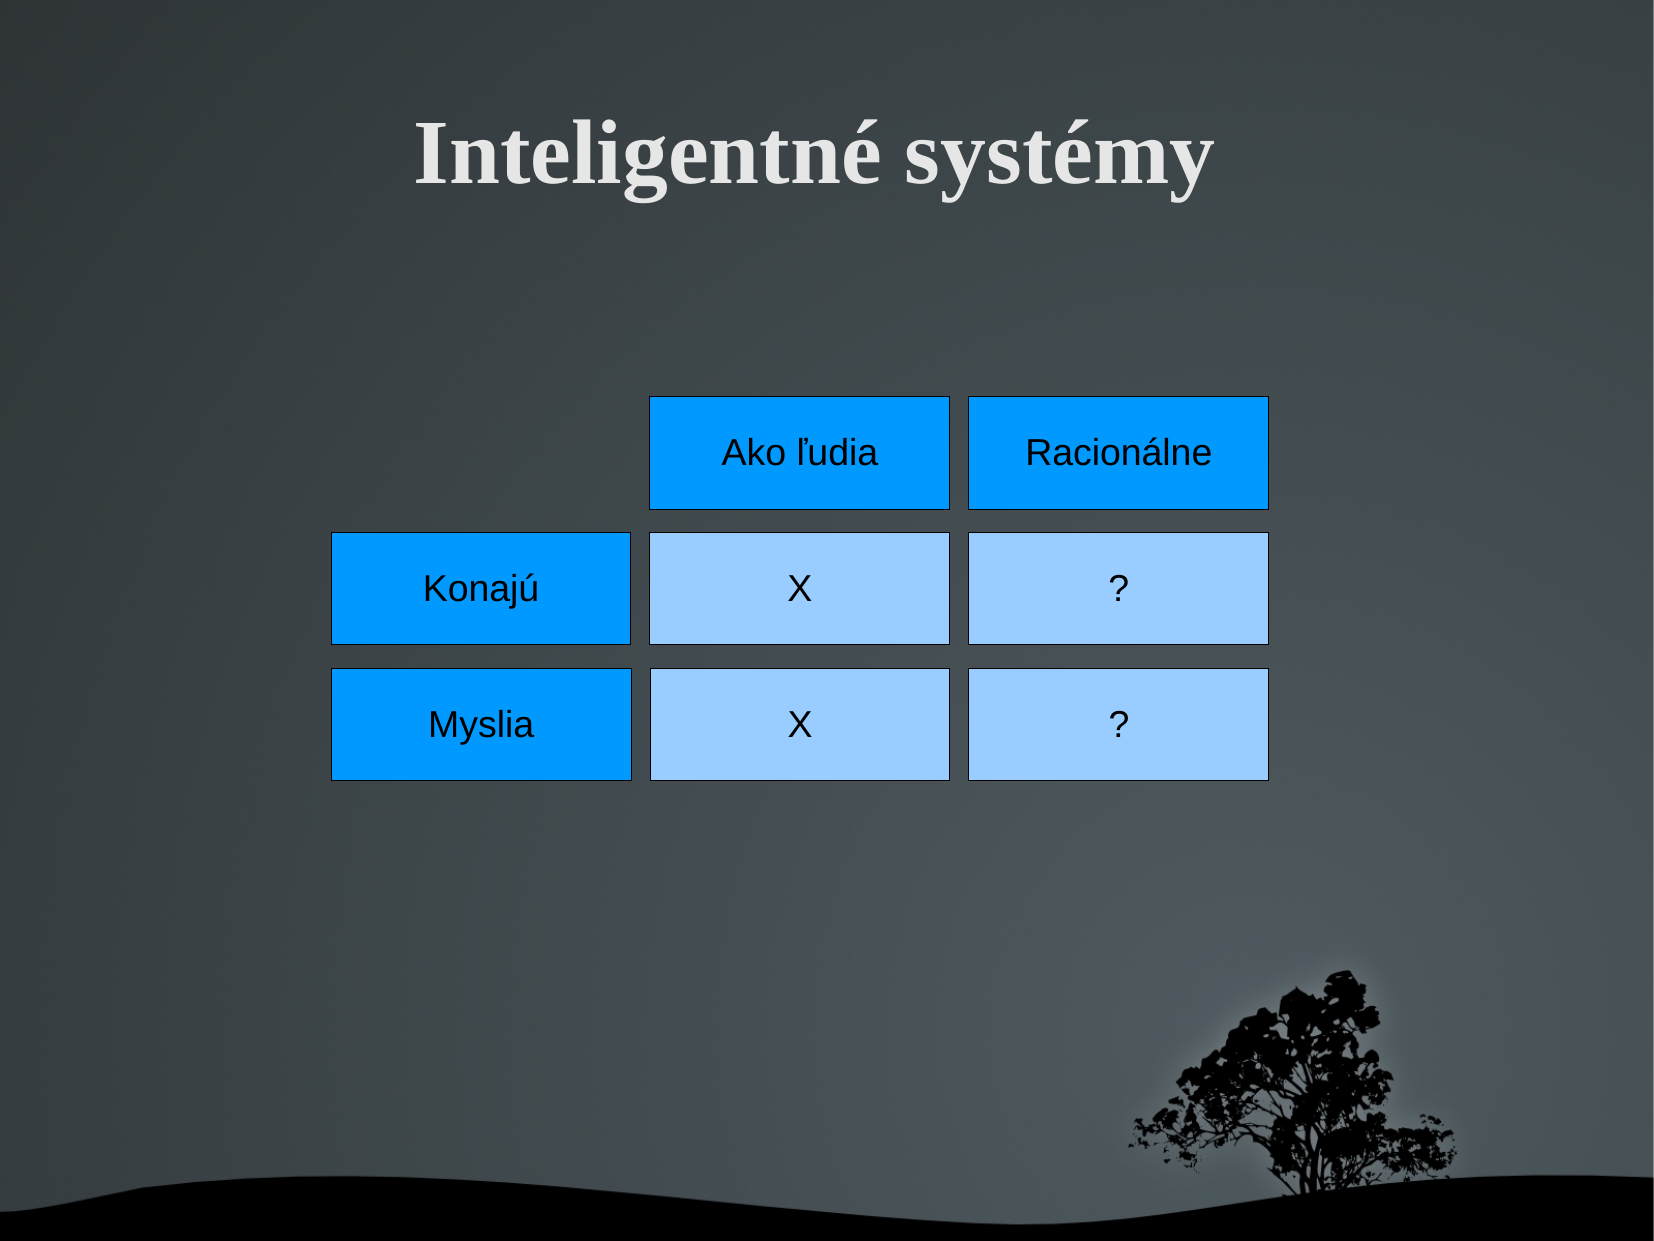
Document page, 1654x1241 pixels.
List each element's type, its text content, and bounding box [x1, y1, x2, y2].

text_box Konajú [331, 532, 631, 645]
text_box ? [968, 532, 1269, 645]
title Inteligentné systémy [82, 49, 1571, 257]
text_box X [649, 532, 950, 645]
text_box Ako ľudia [649, 396, 950, 510]
text_box X [650, 668, 950, 781]
text_box Racionálne [968, 396, 1269, 510]
text_box ? [968, 668, 1269, 781]
text_box Myslia [331, 668, 632, 781]
picture [0, 0, 1654, 1241]
